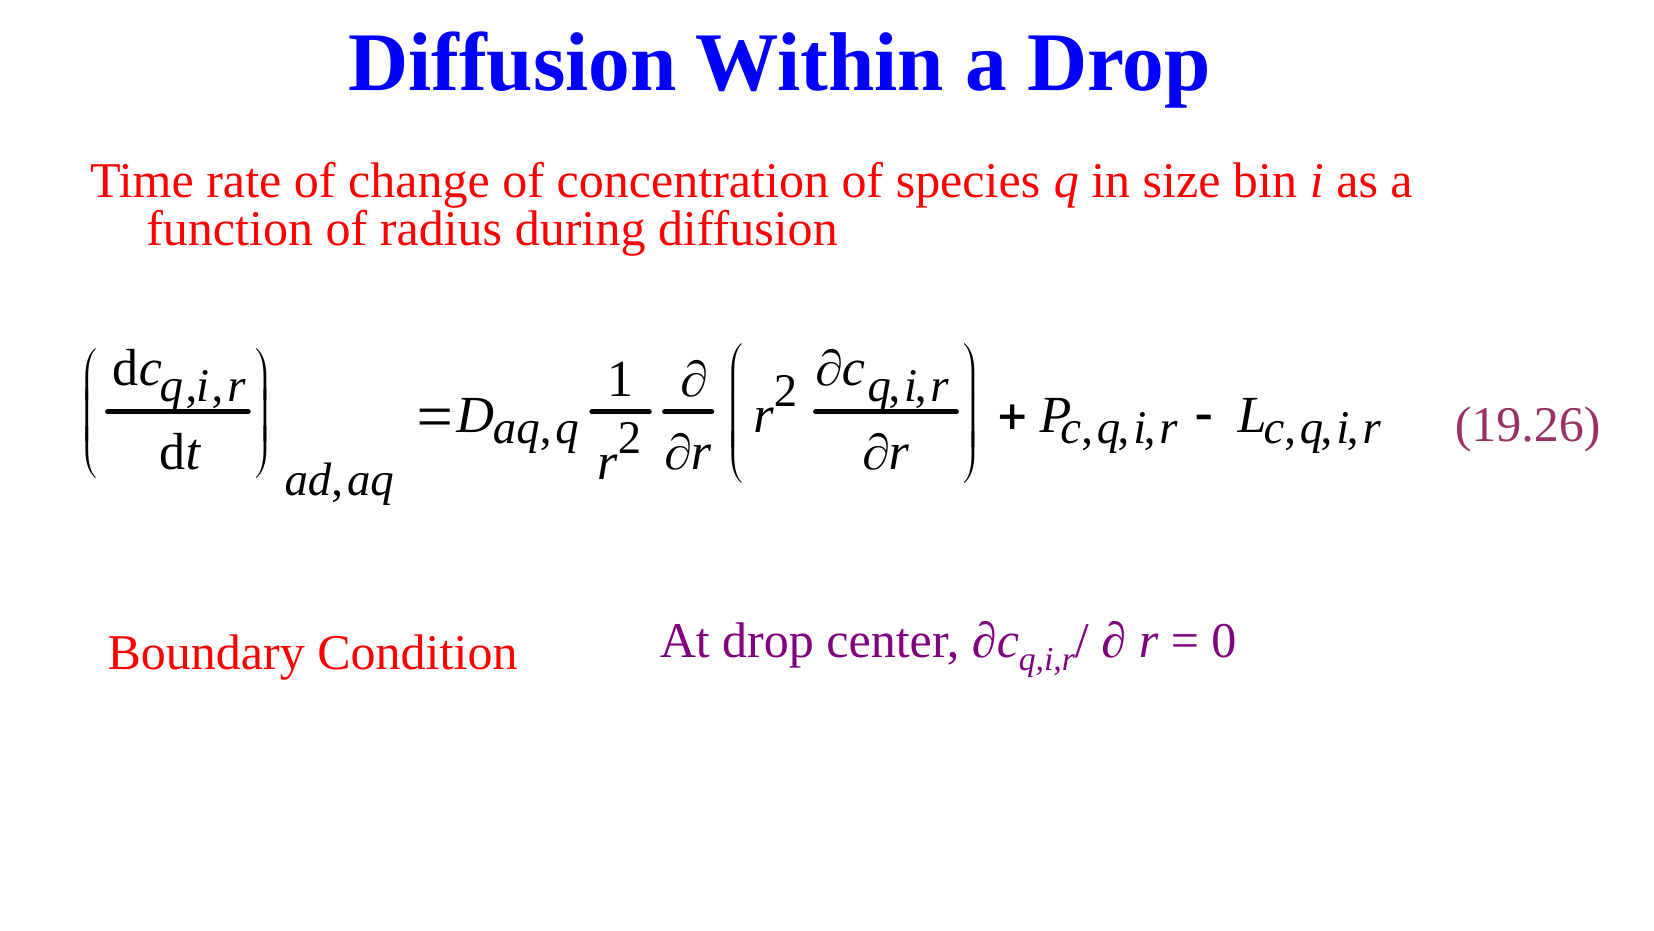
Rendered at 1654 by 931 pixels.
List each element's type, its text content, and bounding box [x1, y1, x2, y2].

text_box At drop center, ∂cq,i,r/ ∂ r = 0 [645, 606, 1264, 696]
text_box (19.26) [1440, 390, 1616, 461]
text_box Time rate of change of concentration of species q in size bin i as a function of radius during diffusion [75, 151, 1438, 251]
title Diffusion Within a Drop [105, 0, 1456, 106]
chart [76, 338, 1389, 511]
text_box Boundary Condition [93, 612, 1455, 713]
